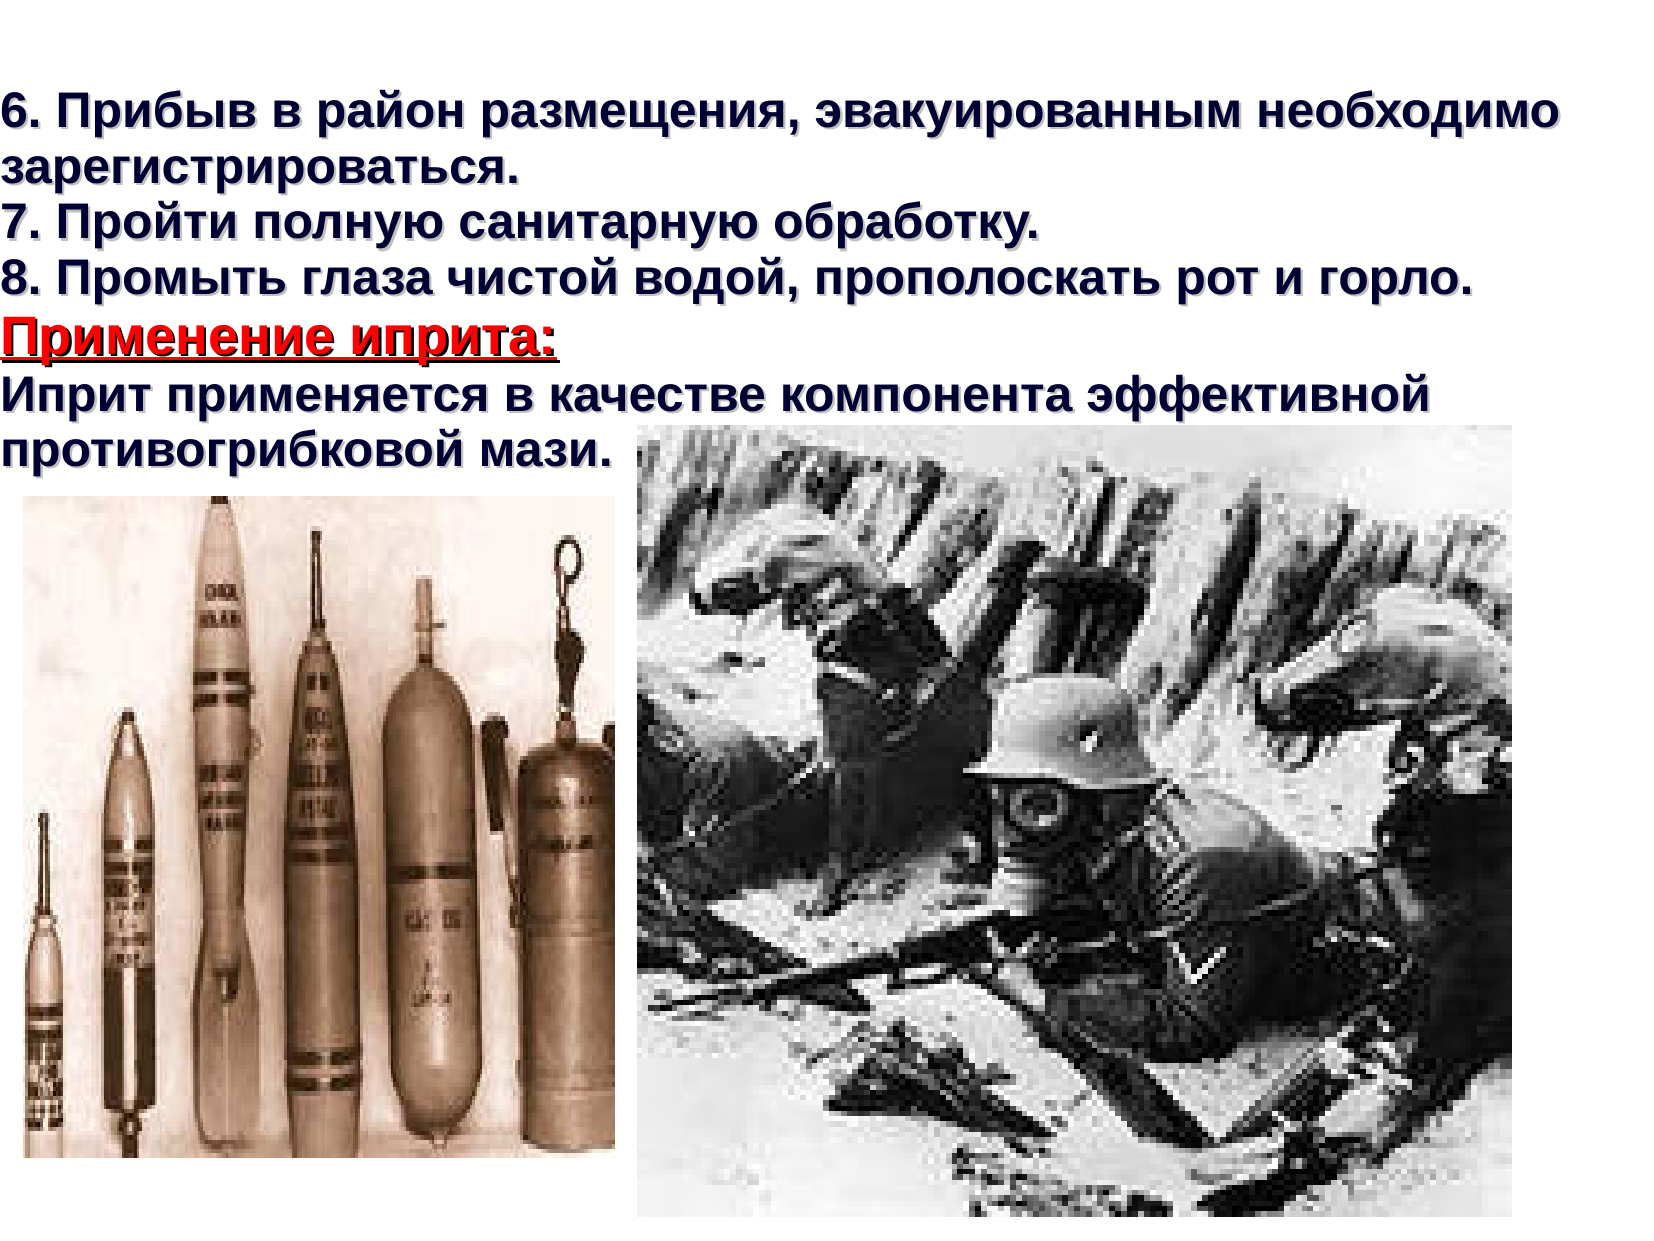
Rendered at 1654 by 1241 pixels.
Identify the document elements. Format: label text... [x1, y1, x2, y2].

picture [637, 425, 1512, 1217]
subtitle 6. Прибыв в район размещения, эвакуированным необходимо зарегистрироваться. 7. Пройти полную санитарную обработку. 8. Промыть глаза чистой водой, прополоскать рот и горло. Применение иприта: Иприт применяется в качестве компонента эффективной противогрибковой мази. [0, 11, 1654, 1217]
picture [23, 496, 615, 1158]
